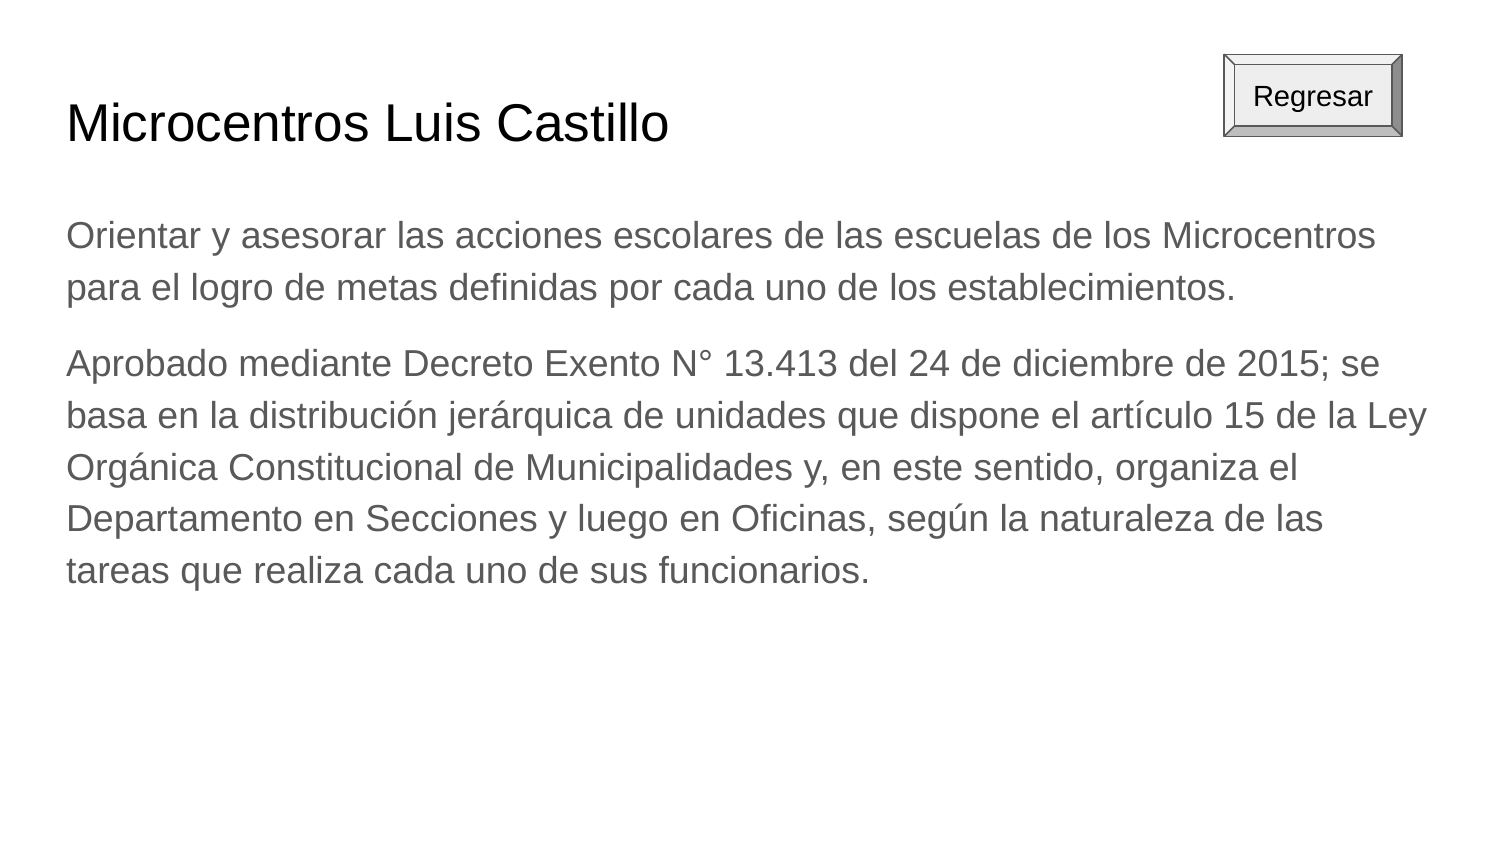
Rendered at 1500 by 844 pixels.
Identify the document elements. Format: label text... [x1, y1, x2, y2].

list Orientar y asesorar las acciones escolares de las escuelas de los Microcentros para el logro de metas definidas por cada uno de los establecimientos. Aprobado mediante Decreto Exento N° 13.413 del 24 de diciembre de 2015; se basa en la distribución jerárquica de unidades que dispone el artículo 15 de la Ley Orgánica Constitucional de Municipalidades y, en este sentido, organiza el Departamento en Secciones y luego en Oficinas, según la naturaleza de las tareas que realiza cada uno de sus funcionarios. [51, 189, 1449, 750]
title Microcentros Luis Castillo [51, 72, 1449, 167]
text_box Regresar [1235, 65, 1391, 126]
